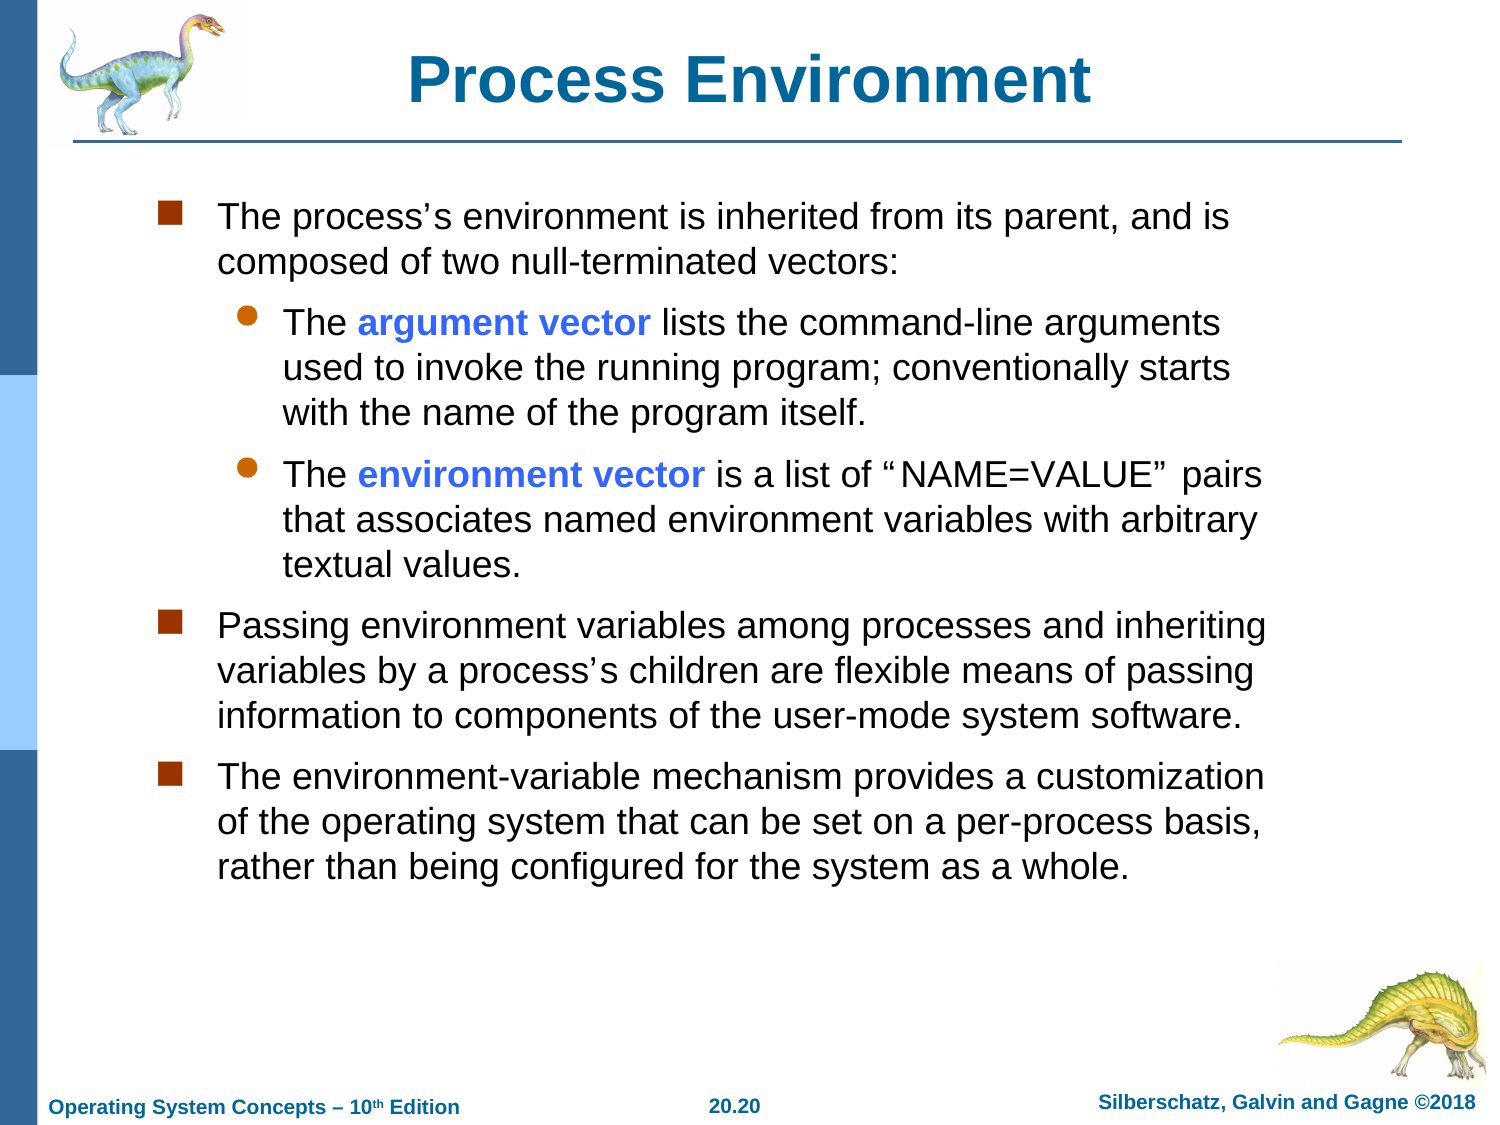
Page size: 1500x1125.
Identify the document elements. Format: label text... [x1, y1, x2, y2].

title Process Environment [75, 28, 1426, 124]
list The process’s environment is inherited from its parent, and is composed of two null-terminated vectors: The argument vector lists the command-line arguments used to invoke the running program; conventionally starts with the name of the program itself. The environment vector is a list of “NAME=VALUE” pairs that associates named environment variables with arbitrary textual values. Passing environment variables among processes and inheriting variables by a process’s children are flexible means of passing information to components of the user-mode system software. The environment-variable mechanism provides a customization of the operating system that can be set on a per-process basis, rather than being configured for the system as a whole. [145, 184, 1322, 1043]
picture [46, 0, 243, 149]
picture [1415, 1094, 1423, 1099]
picture [1275, 959, 1486, 1090]
